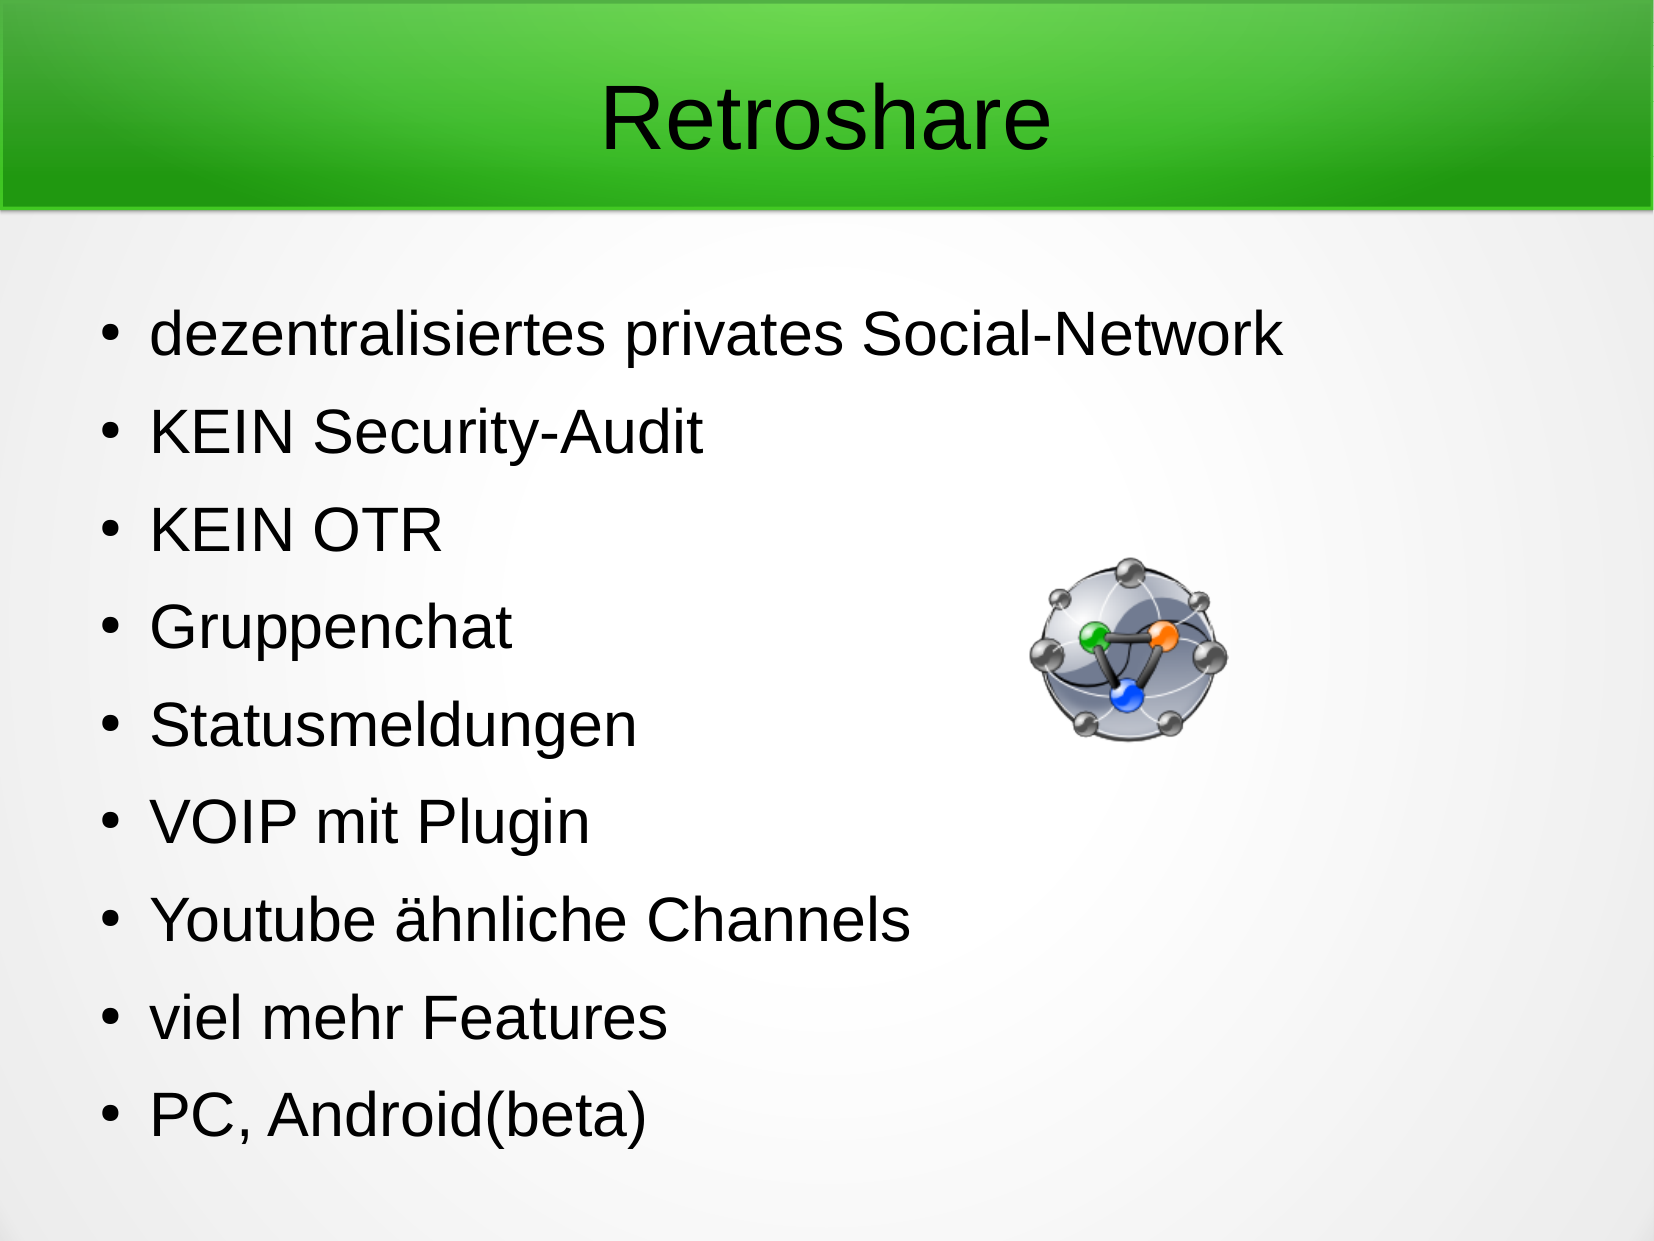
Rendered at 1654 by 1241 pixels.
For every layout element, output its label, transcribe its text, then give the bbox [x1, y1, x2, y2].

title Retroshare [82, 47, 1571, 189]
picture [1028, 556, 1229, 756]
list dezentralisiertes privates Social-Network KEIN Security-Audit KEIN OTR Gruppenchat Statusmeldungen VOIP mit Plugin Youtube ähnliche Channels viel mehr Features PC, Android(beta) [82, 299, 1571, 1158]
